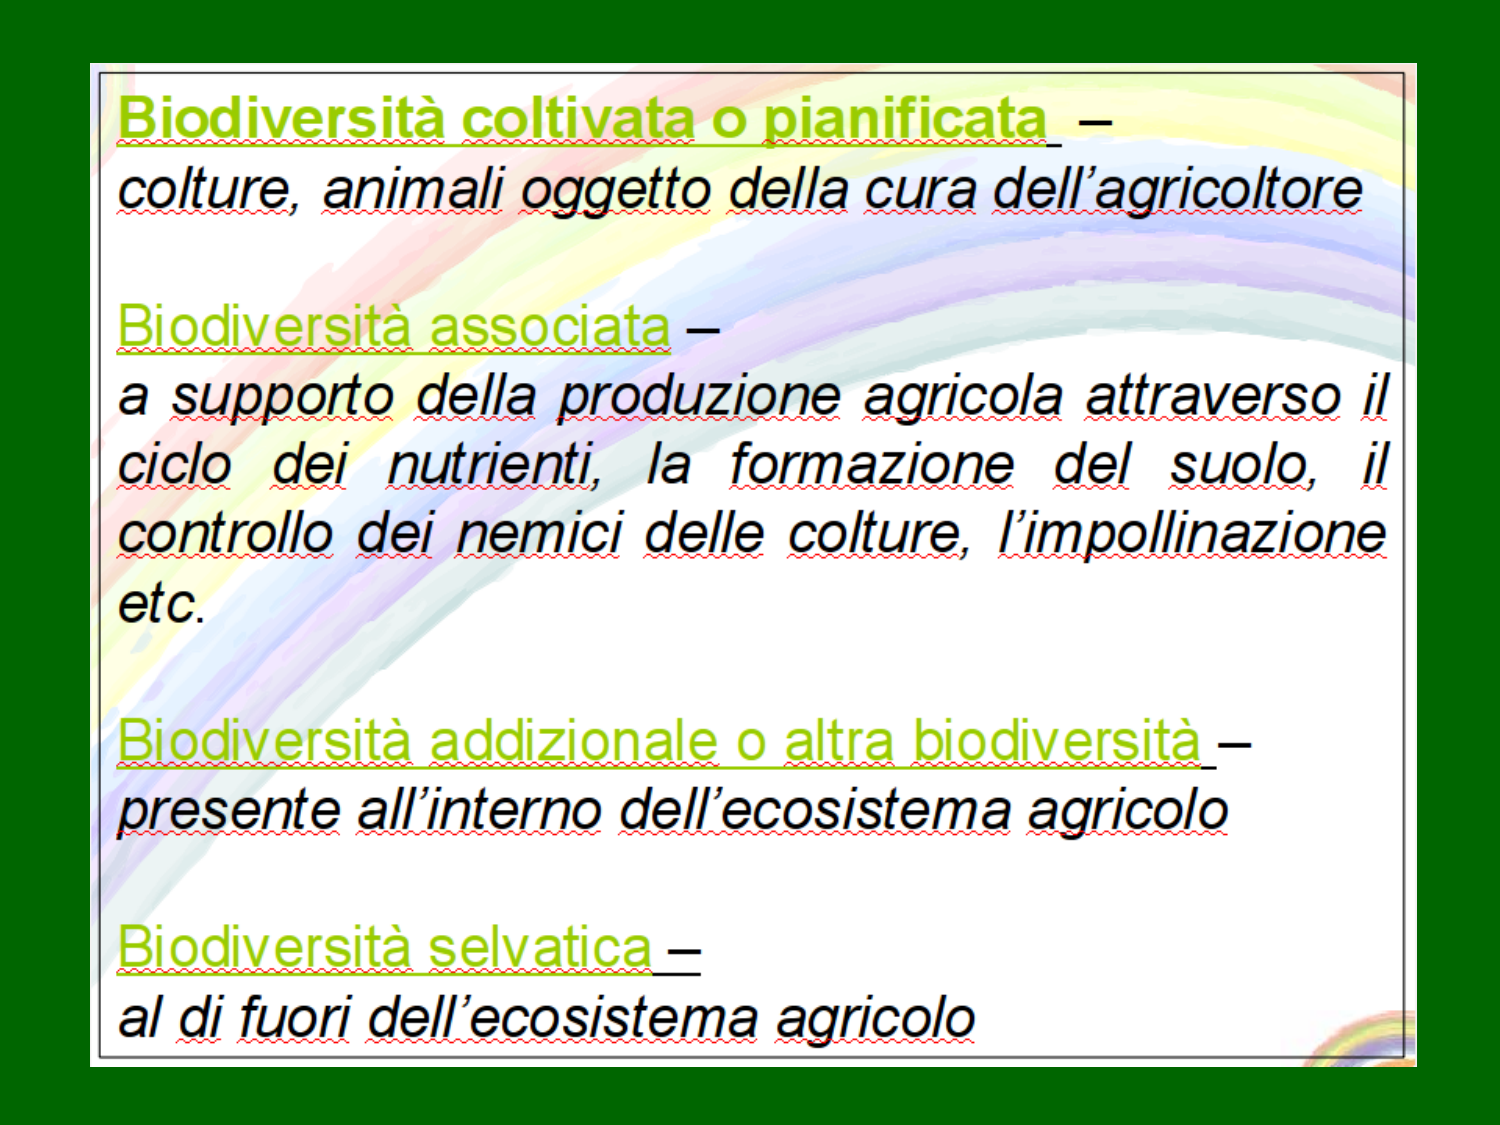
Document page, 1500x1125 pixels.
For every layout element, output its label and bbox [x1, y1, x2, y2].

picture [90, 63, 1417, 1067]
